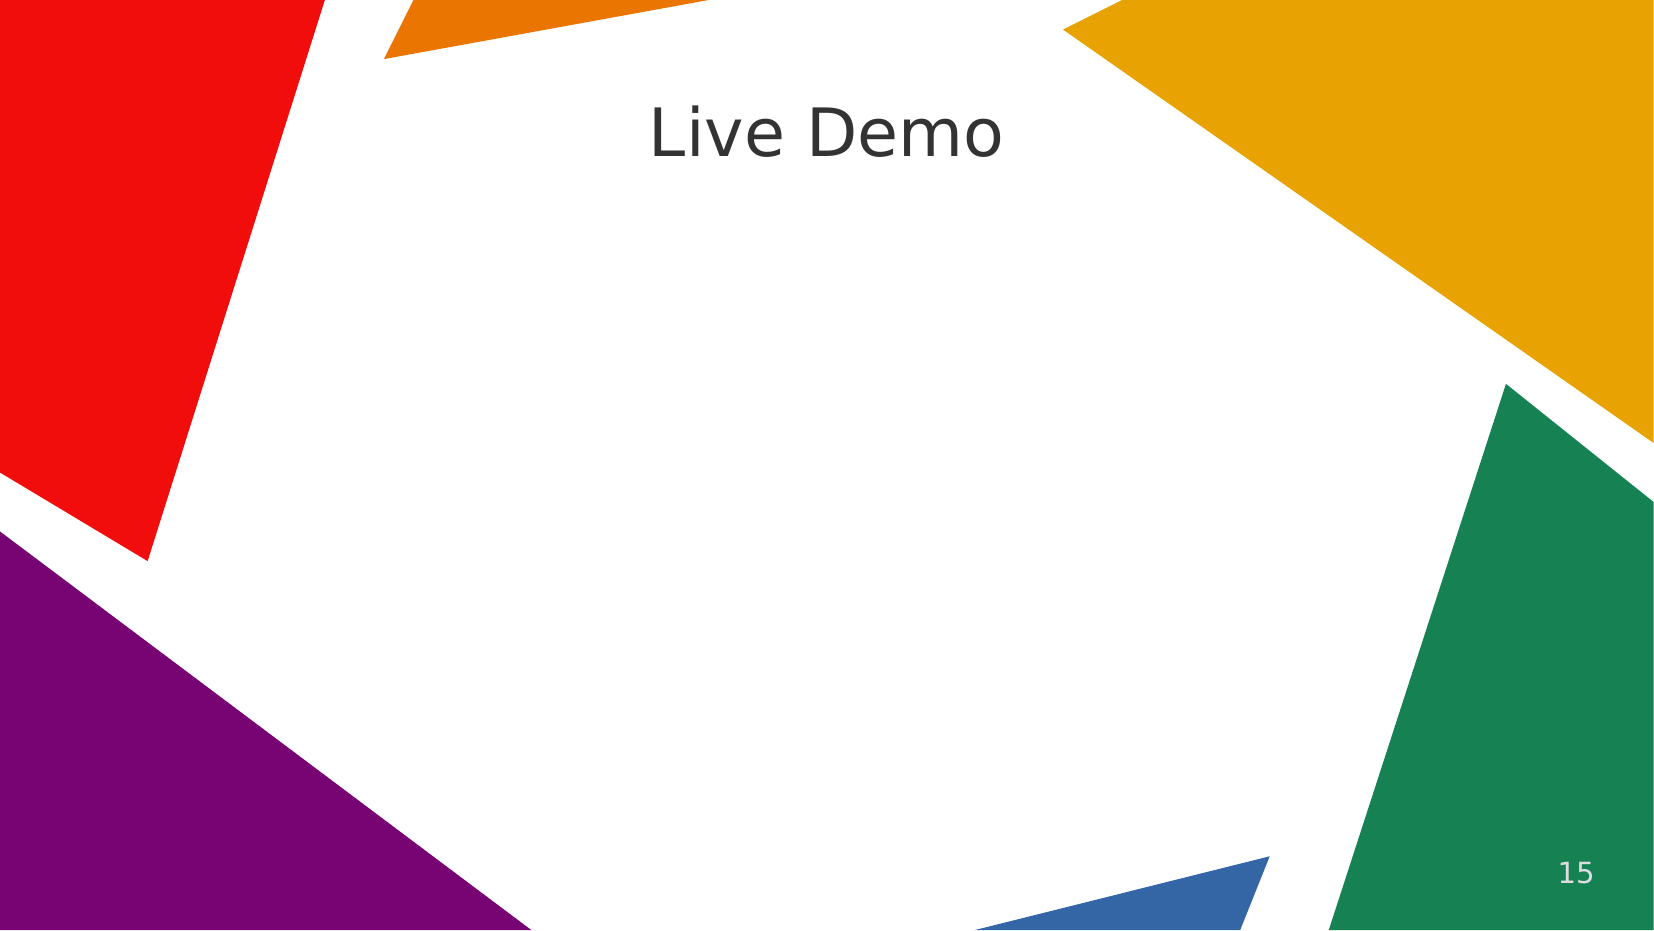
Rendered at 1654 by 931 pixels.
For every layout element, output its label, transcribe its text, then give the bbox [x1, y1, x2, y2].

title Live Demo [295, 59, 1359, 207]
